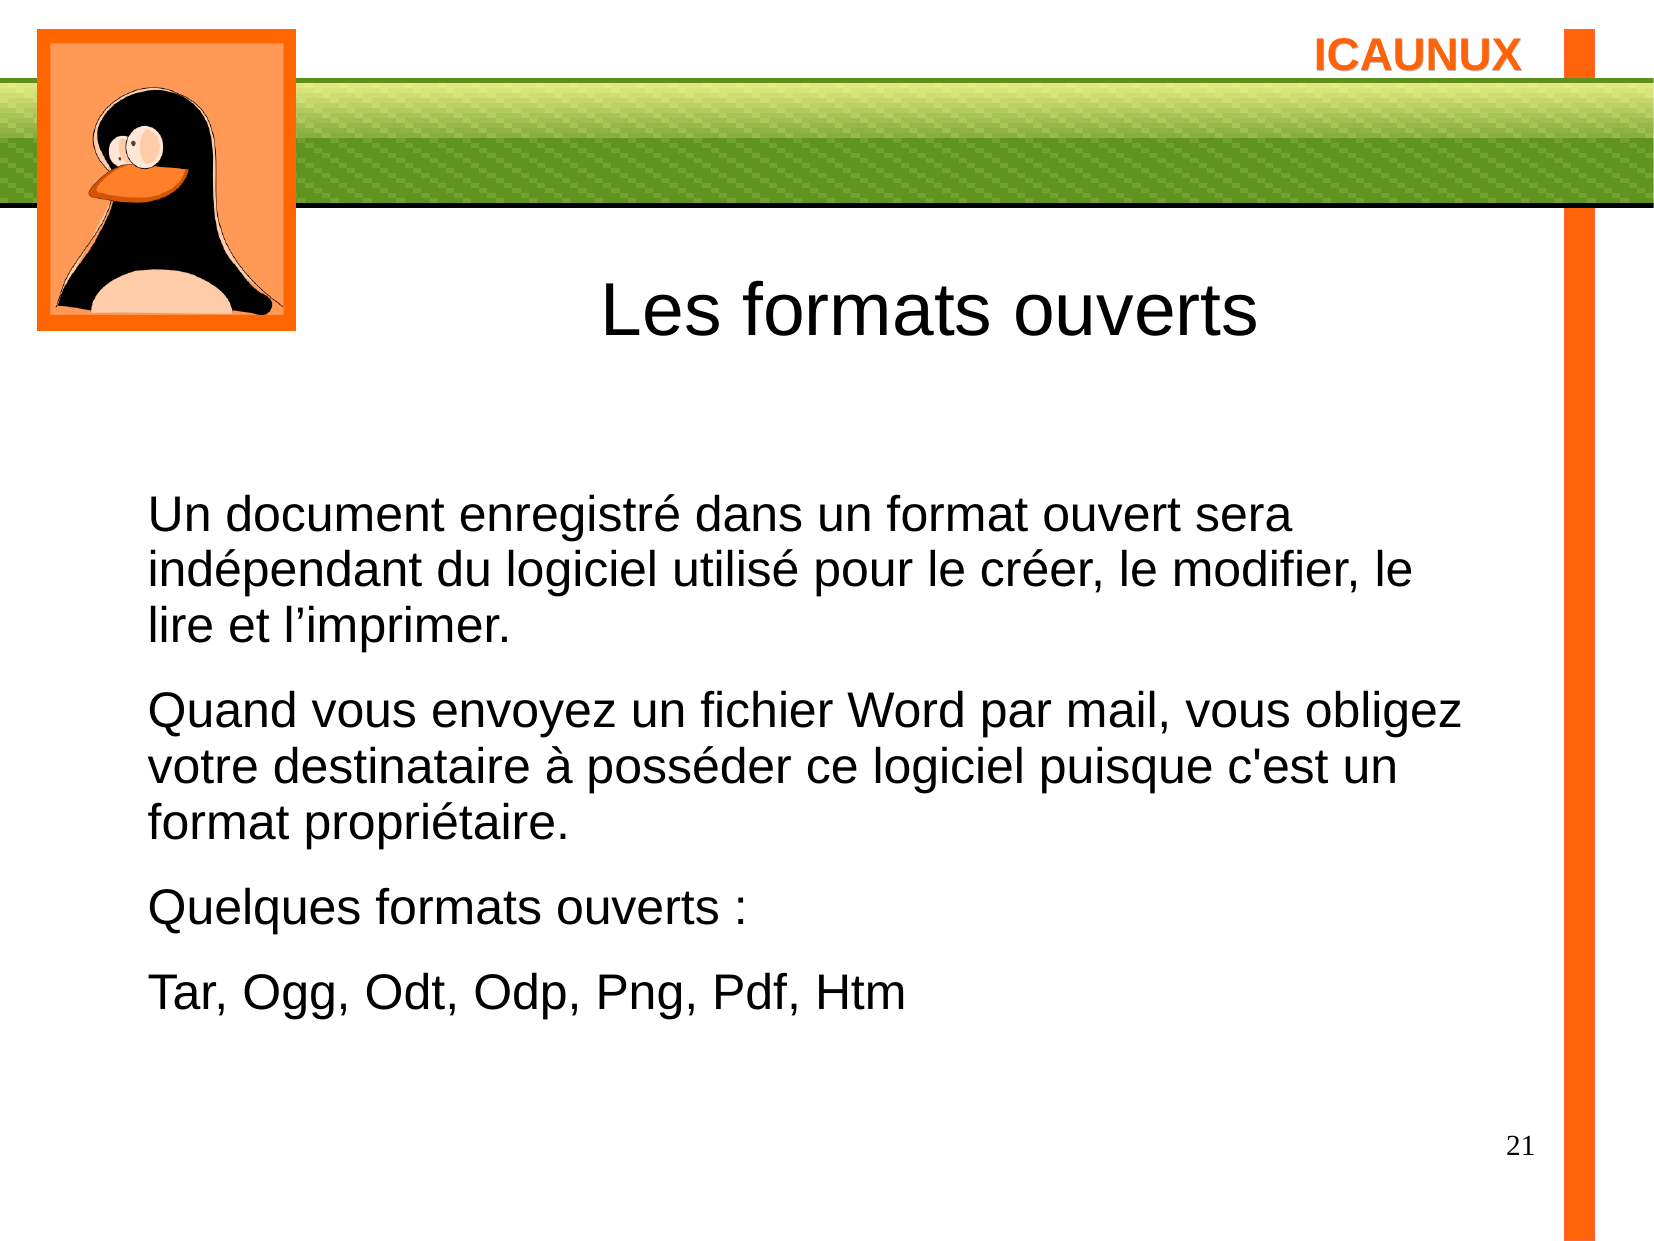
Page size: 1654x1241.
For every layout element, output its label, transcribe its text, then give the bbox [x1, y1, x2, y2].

title Les formats ouverts [324, 235, 1536, 384]
list Un document enregistré dans un format ouvert sera indépendant du logiciel utilisé pour le créer, le modifier, le lire et l’imprimer. Quand vous envoyez un fichier Word par mail, vous obligez votre destinataire à posséder ce logiciel puisque c'est un format propriétaire. Quelques formats ouverts : Tar, Ogg, Odt, Odp, Png, Pdf, Htm [147, 485, 1477, 1162]
picture [0, 29, 1654, 331]
